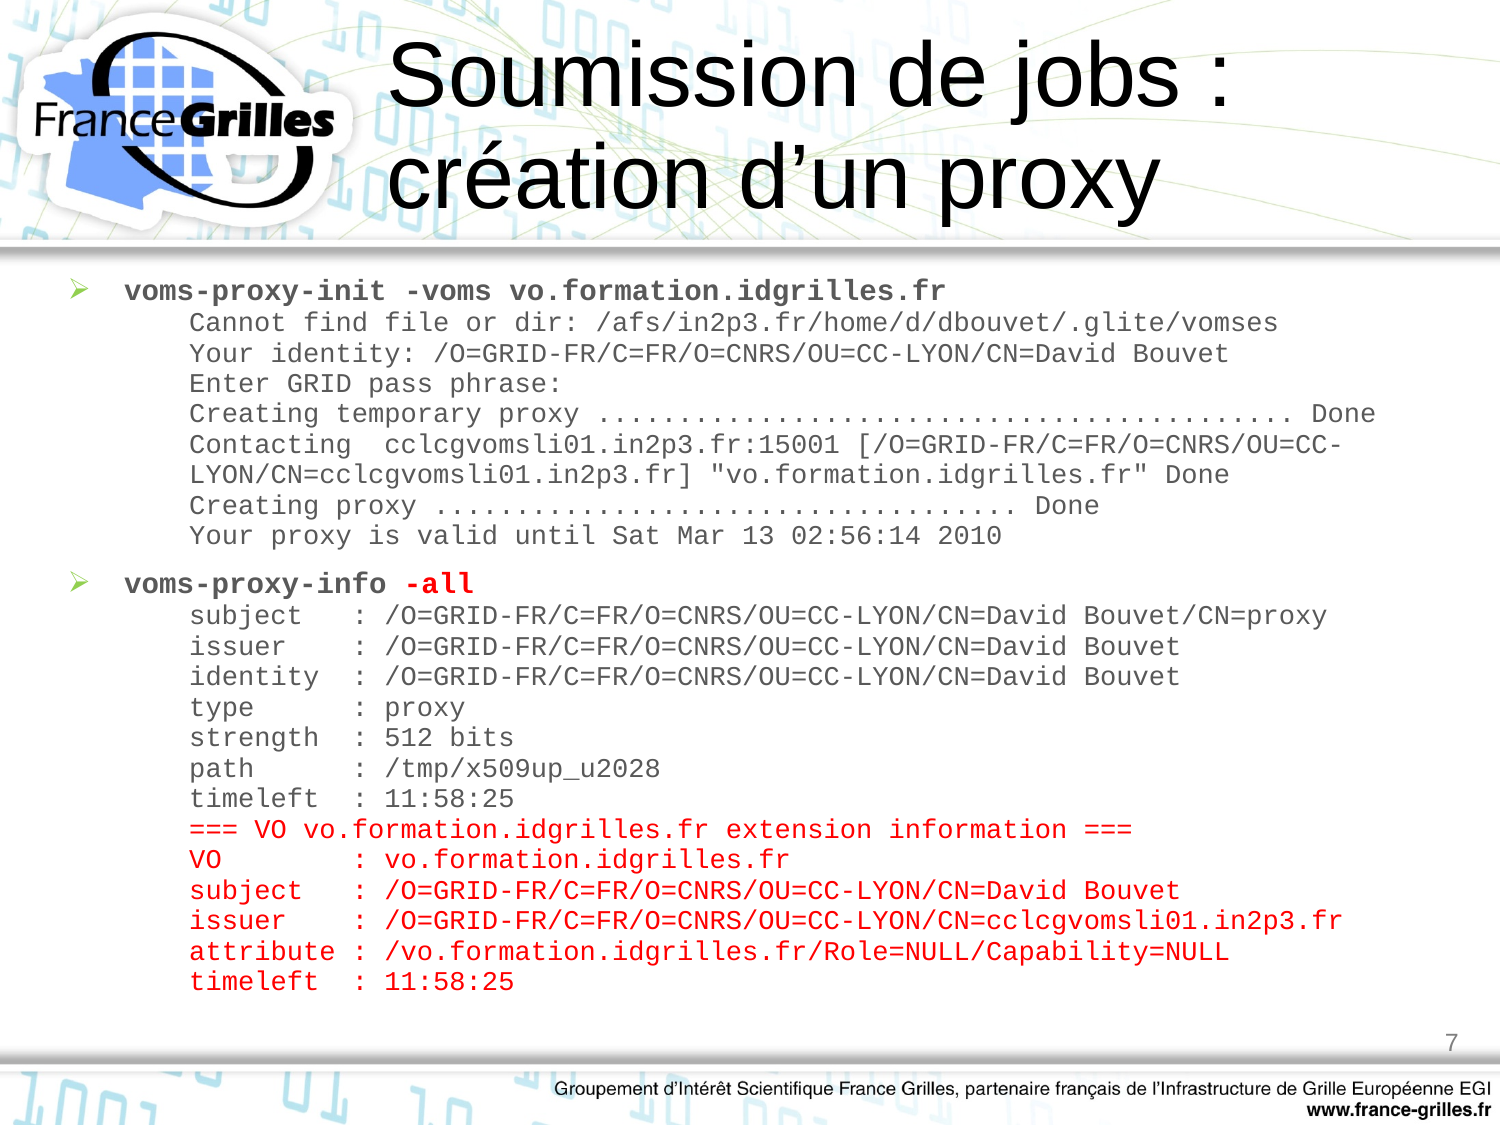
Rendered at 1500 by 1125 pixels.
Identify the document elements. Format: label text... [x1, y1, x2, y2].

list voms-proxy-init -voms vo.formation.idgrilles.fr Cannot find file or dir: /afs/in2p3.fr/home/d/dbouvet/.glite/vomses Your identity: /O=GRID-FR/C=FR/O=CNRS/OU=CC-LYON/CN=David Bouvet Enter GRID pass phrase: Creating temporary proxy ........................................... Done Contacting cclcgvomsli01.in2p3.fr:15001 [/O=GRID-FR/C=FR/O=CNRS/OU=CC- LYON/CN=cclcgvomsli01.in2p3.fr] "vo.formation.idgrilles.fr" Done Creating proxy .................................... Done Your proxy is valid until Sat Mar 13 02:56:14 2010 voms-proxy-info -all subject : /O=GRID-FR/C=FR/O=CNRS/OU=CC-LYON/CN=David Bouvet/CN=proxy issuer : /O=GRID-FR/C=FR/O=CNRS/OU=CC-LYON/CN=David Bouvet identity : /O=GRID-FR/C=FR/O=CNRS/OU=CC-LYON/CN=David Bouvet type : proxy strength : 512 bits path : /tmp/x509up_u2028 timeleft : 11:58:25 === VO vo.formation.idgrilles.fr extension information === VO : vo.formation.idgrilles.fr subject : /O=GRID-FR/C=FR/O=CNRS/OU=CC-LYON/CN=David Bouvet issuer : /O=GRID-FR/C=FR/O=CNRS/OU=CC-LYON/CN=cclcgvomsli01.in2p3.fr attribute : /vo.formation.idgrilles.fr/Role=NULL/Capability=NULL timeleft : 11:58:25 [53, 268, 1459, 1030]
title Soumission de jobs : création d’un proxy [372, 4, 1459, 248]
picture [0, 0, 1500, 1125]
